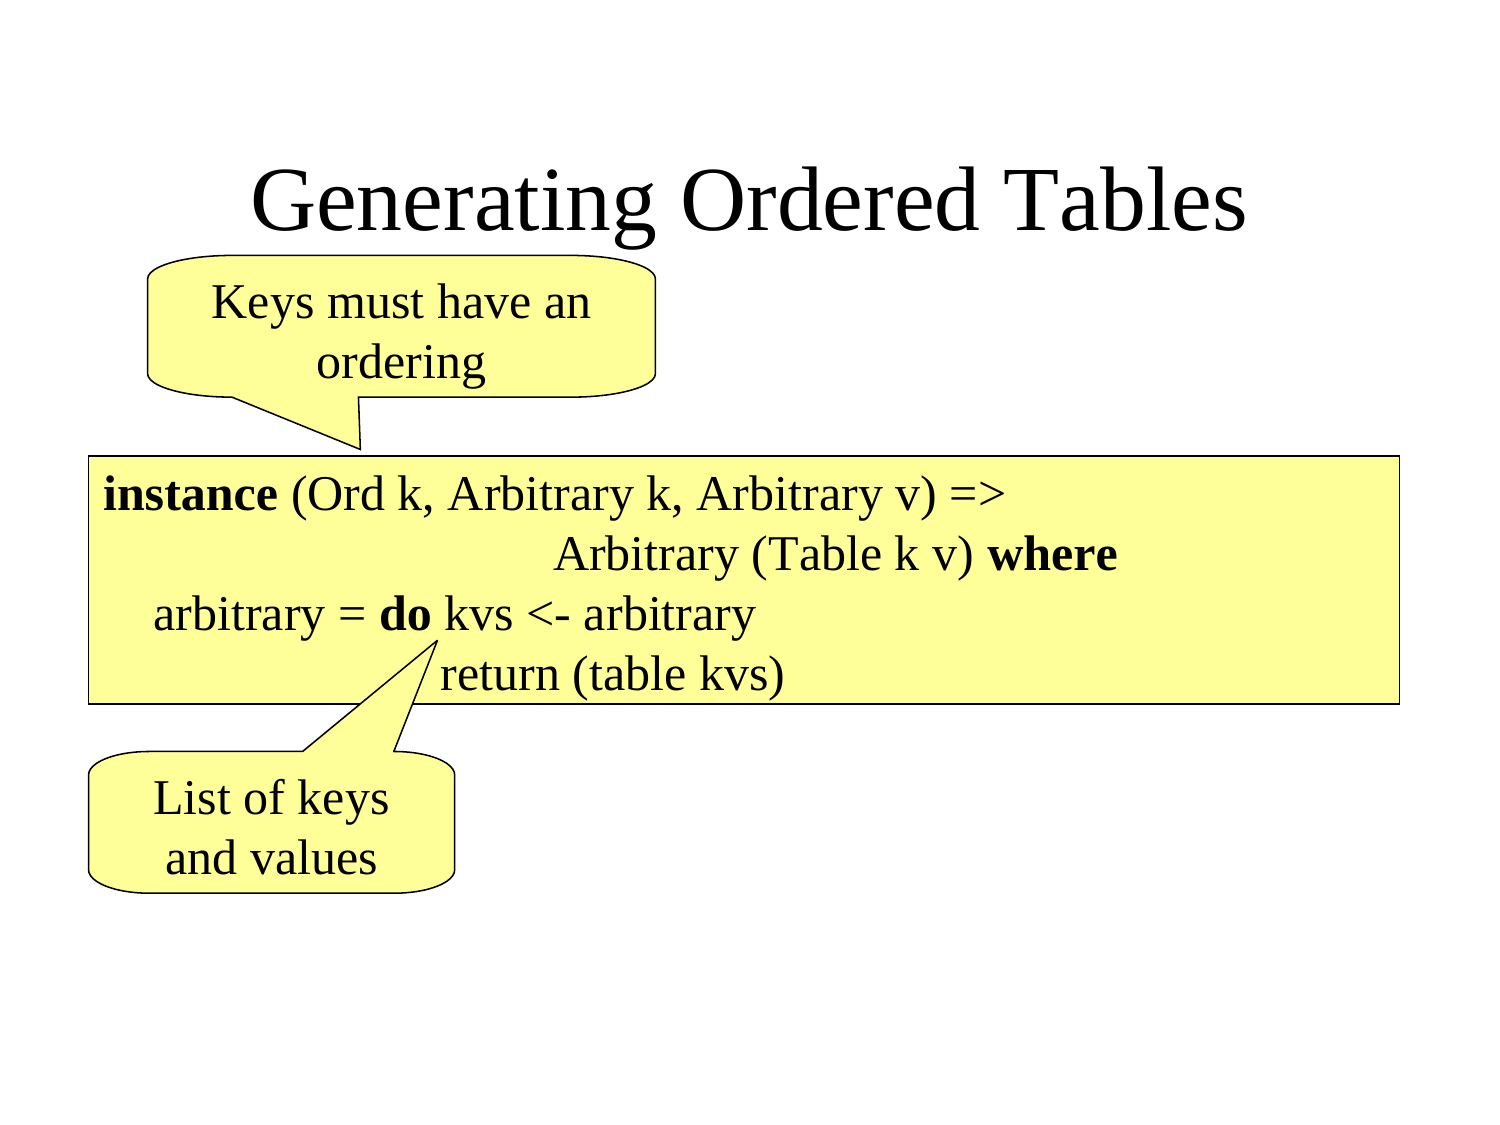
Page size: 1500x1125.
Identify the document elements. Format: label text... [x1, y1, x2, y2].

text_box instance (Ord k, Arbitrary k, Arbitrary v) => Arbitrary (Table k v) where arbitrary = do kvs <- arbitrary return (table kvs) [88, 456, 1400, 705]
text_box Keys must have an ordering [147, 255, 656, 450]
text_box List of keys and values [88, 640, 455, 894]
title Generating Ordered Tables [112, 99, 1388, 288]
